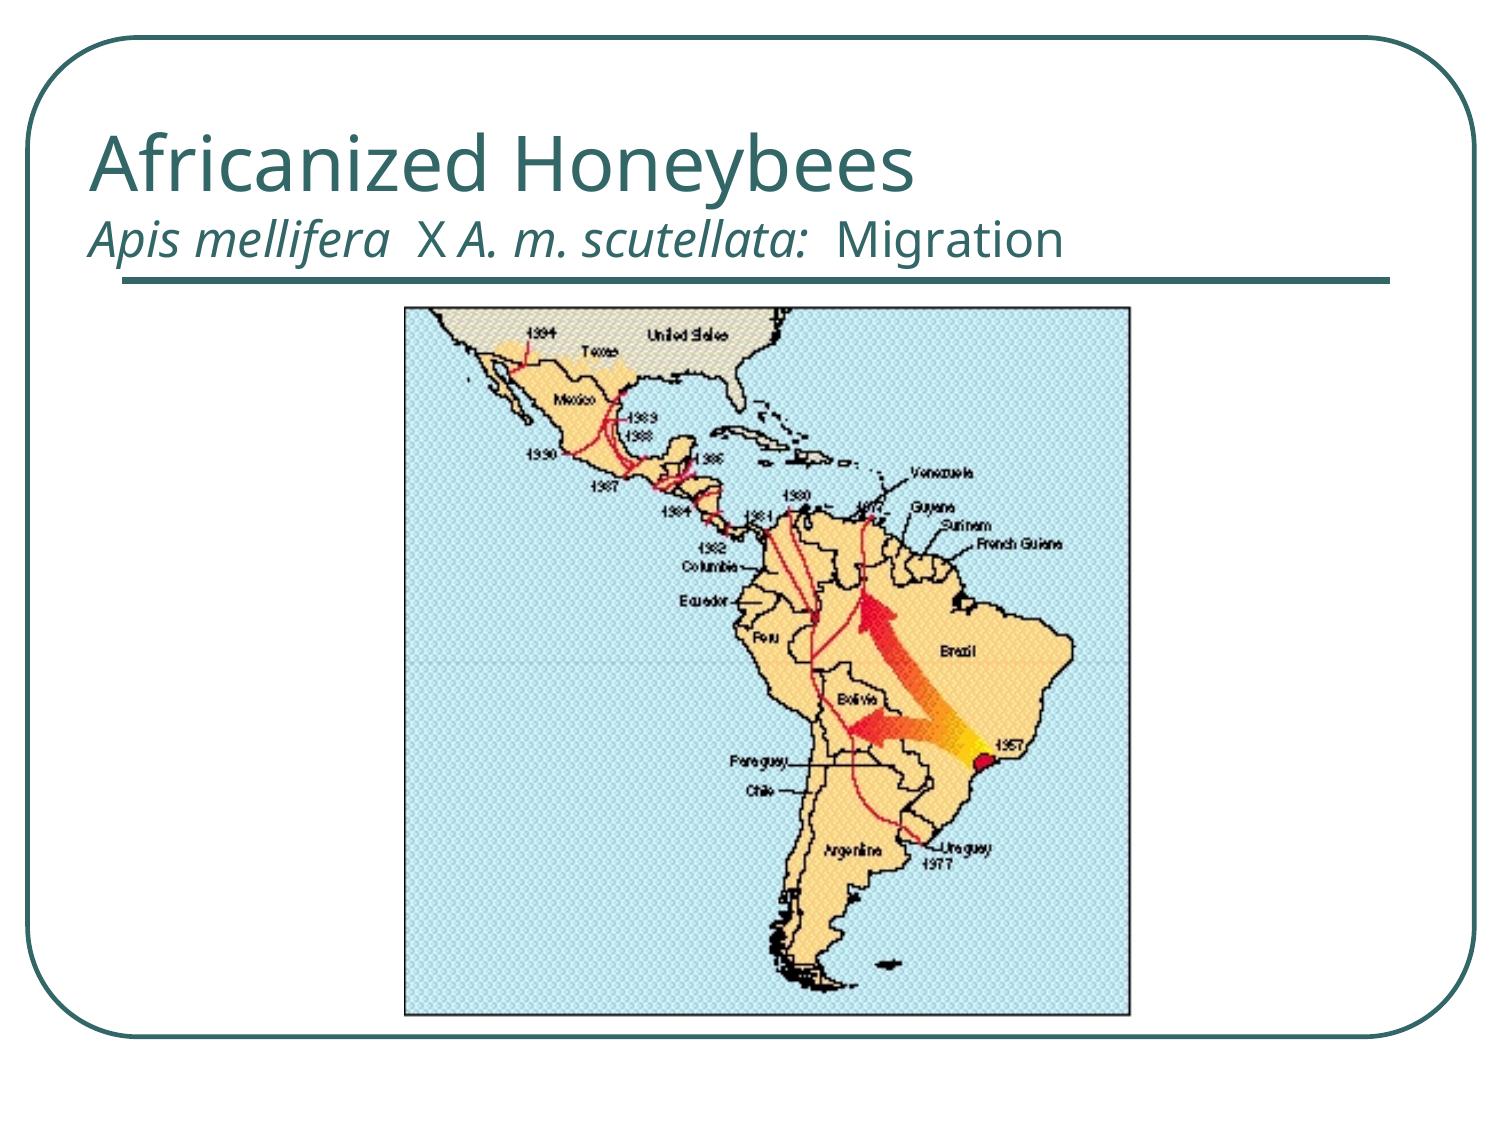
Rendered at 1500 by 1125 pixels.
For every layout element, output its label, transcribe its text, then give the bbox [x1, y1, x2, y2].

picture [404, 305, 1136, 1019]
title Africanized Honeybees Apis mellifera X A. m. scutellata: Migration [74, 87, 1388, 275]
